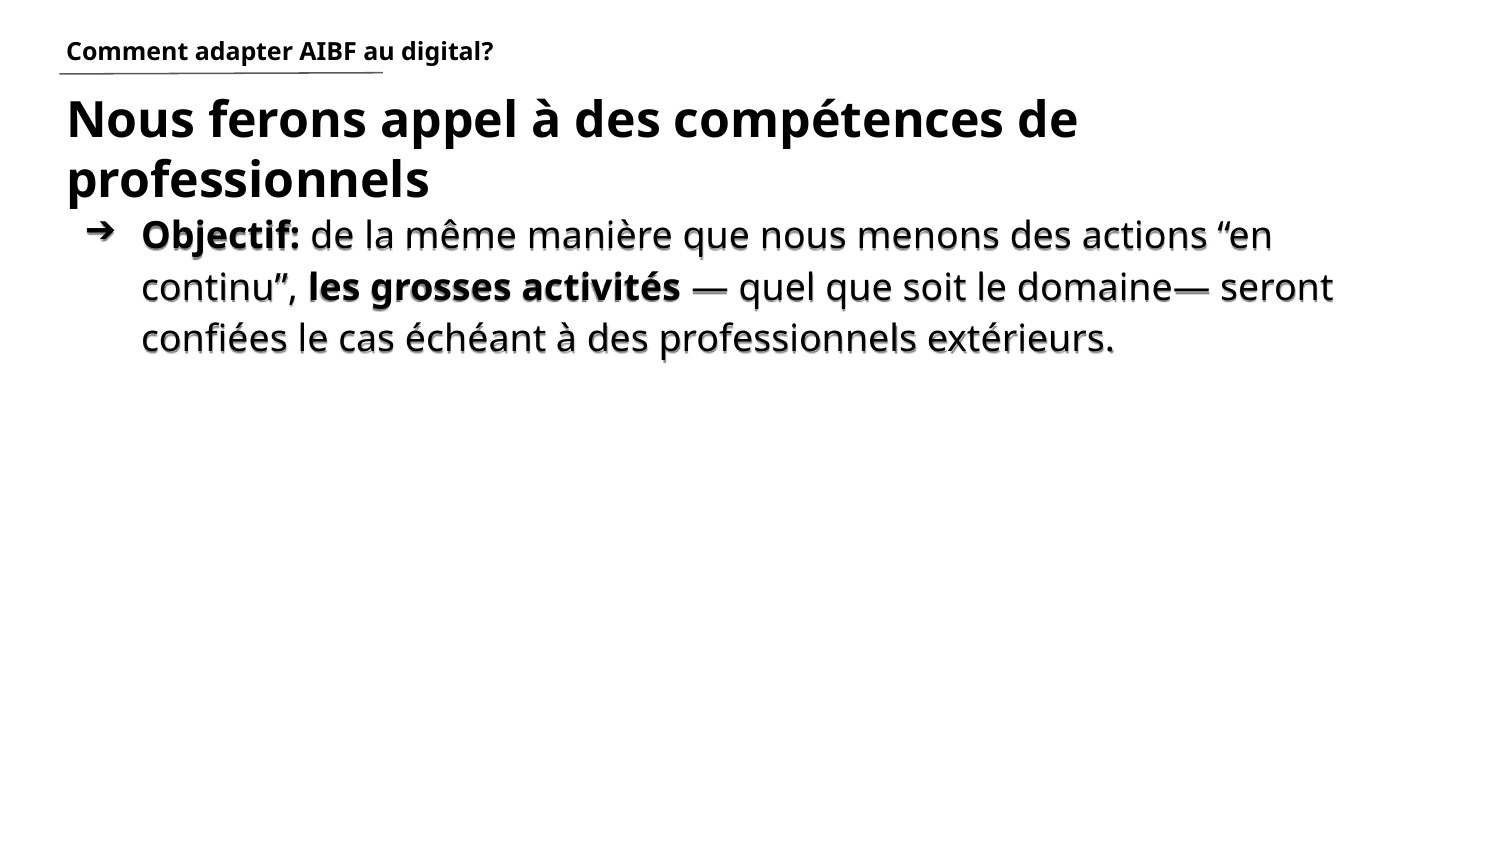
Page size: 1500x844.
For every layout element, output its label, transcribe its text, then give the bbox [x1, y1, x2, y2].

list Objectif: de la même manière que nous menons des actions “en continu”, les grosses activités — quel que soit le domaine— seront confiées le cas échéant à des professionnels extérieurs. [51, 189, 1449, 750]
title Nous ferons appel à des compétences de professionnels [51, 72, 1449, 167]
text_box Comment adapter AIBF au digital? [51, 20, 542, 73]
